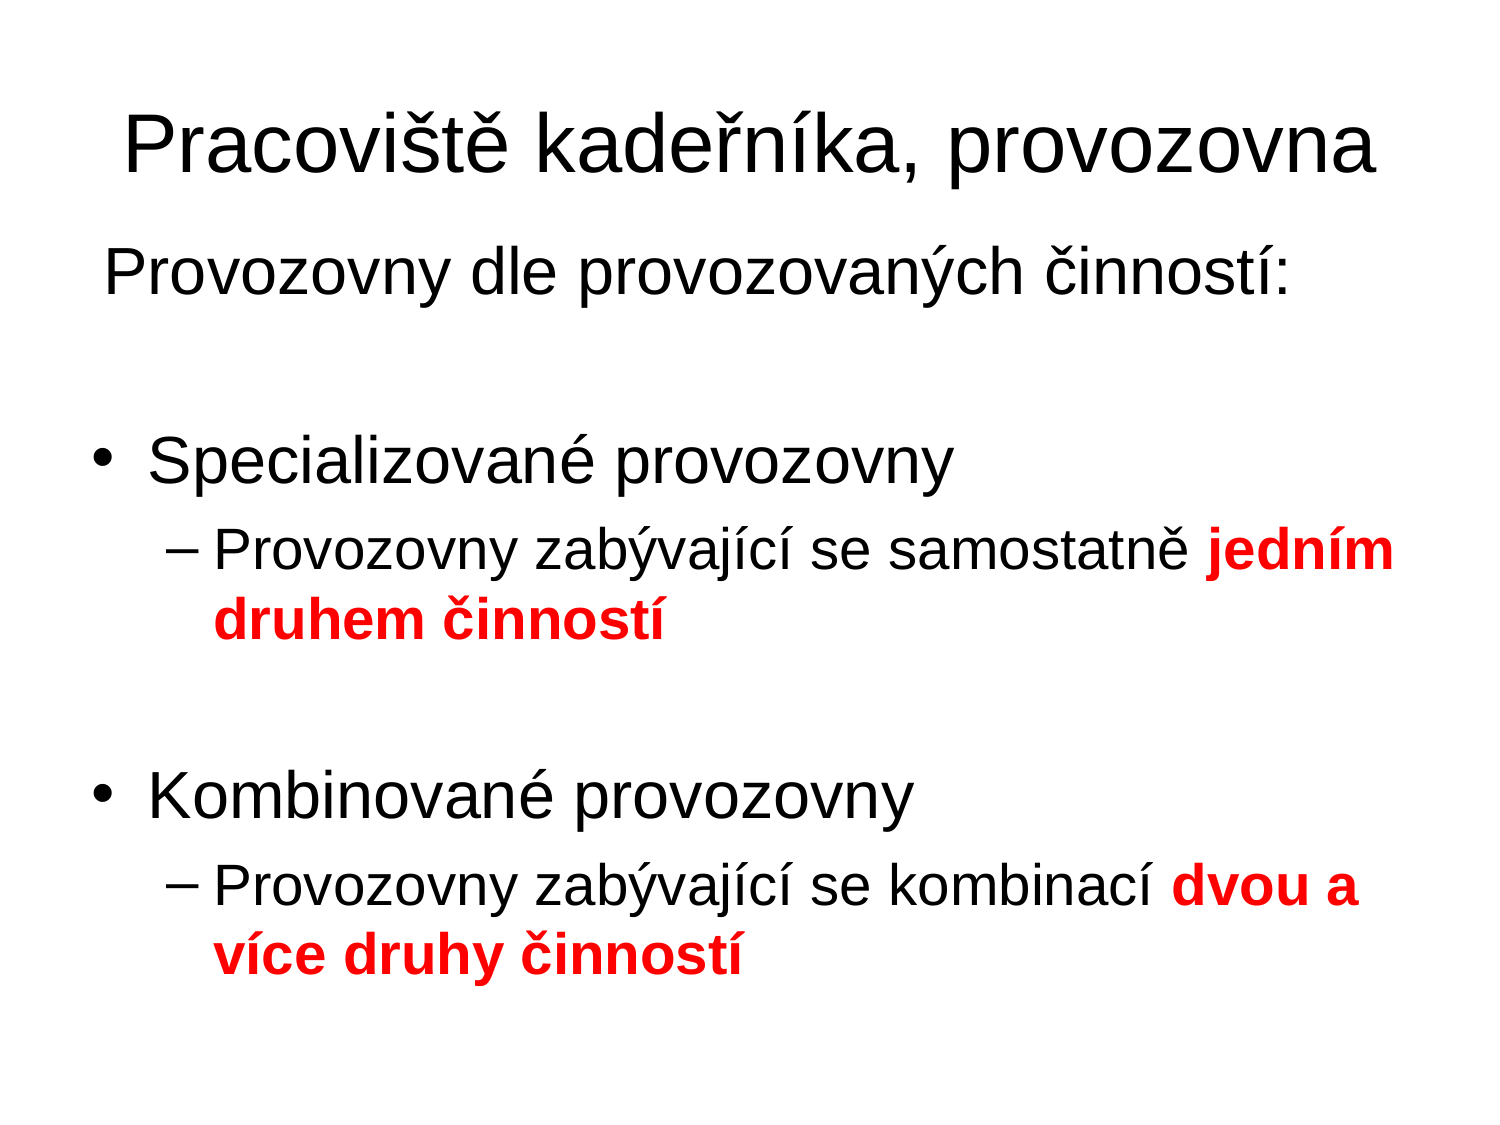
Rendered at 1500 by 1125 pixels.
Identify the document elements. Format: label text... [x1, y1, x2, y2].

list Specializované provozovny Provozovny zabývající se samostatně jedním druhem činností Kombinované provozovny Provozovny zabývající se kombinací dvou a více druhy činností [76, 408, 1427, 1071]
text_box Provozovny dle provozovaných činností: [88, 219, 1412, 316]
title Pracoviště kadeřníka, provozovna [75, 45, 1426, 233]
